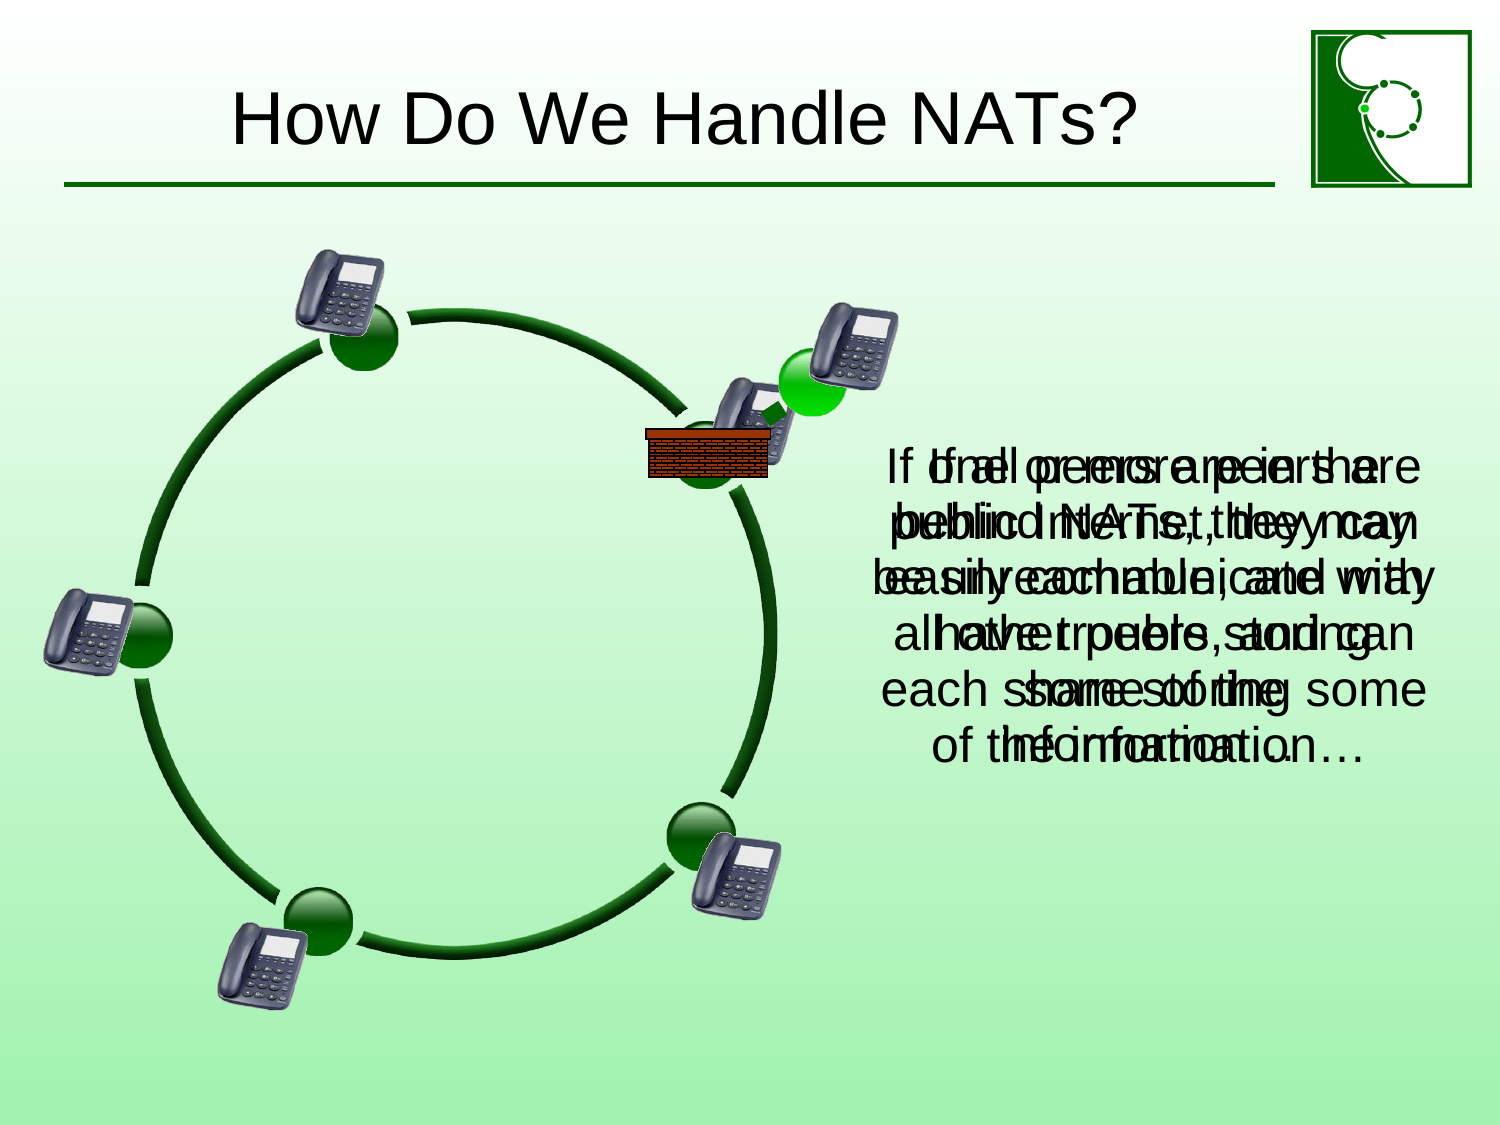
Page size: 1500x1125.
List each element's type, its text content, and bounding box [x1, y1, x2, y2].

title How Do We Handle NATs? [76, 24, 1295, 213]
text_box [645, 428, 771, 477]
text_box If one or more peers are behind NATs, they may be unreachable, and may have trouble storing some of the information… [853, 430, 1455, 846]
picture [1311, 30, 1472, 188]
picture [41, 247, 899, 1011]
